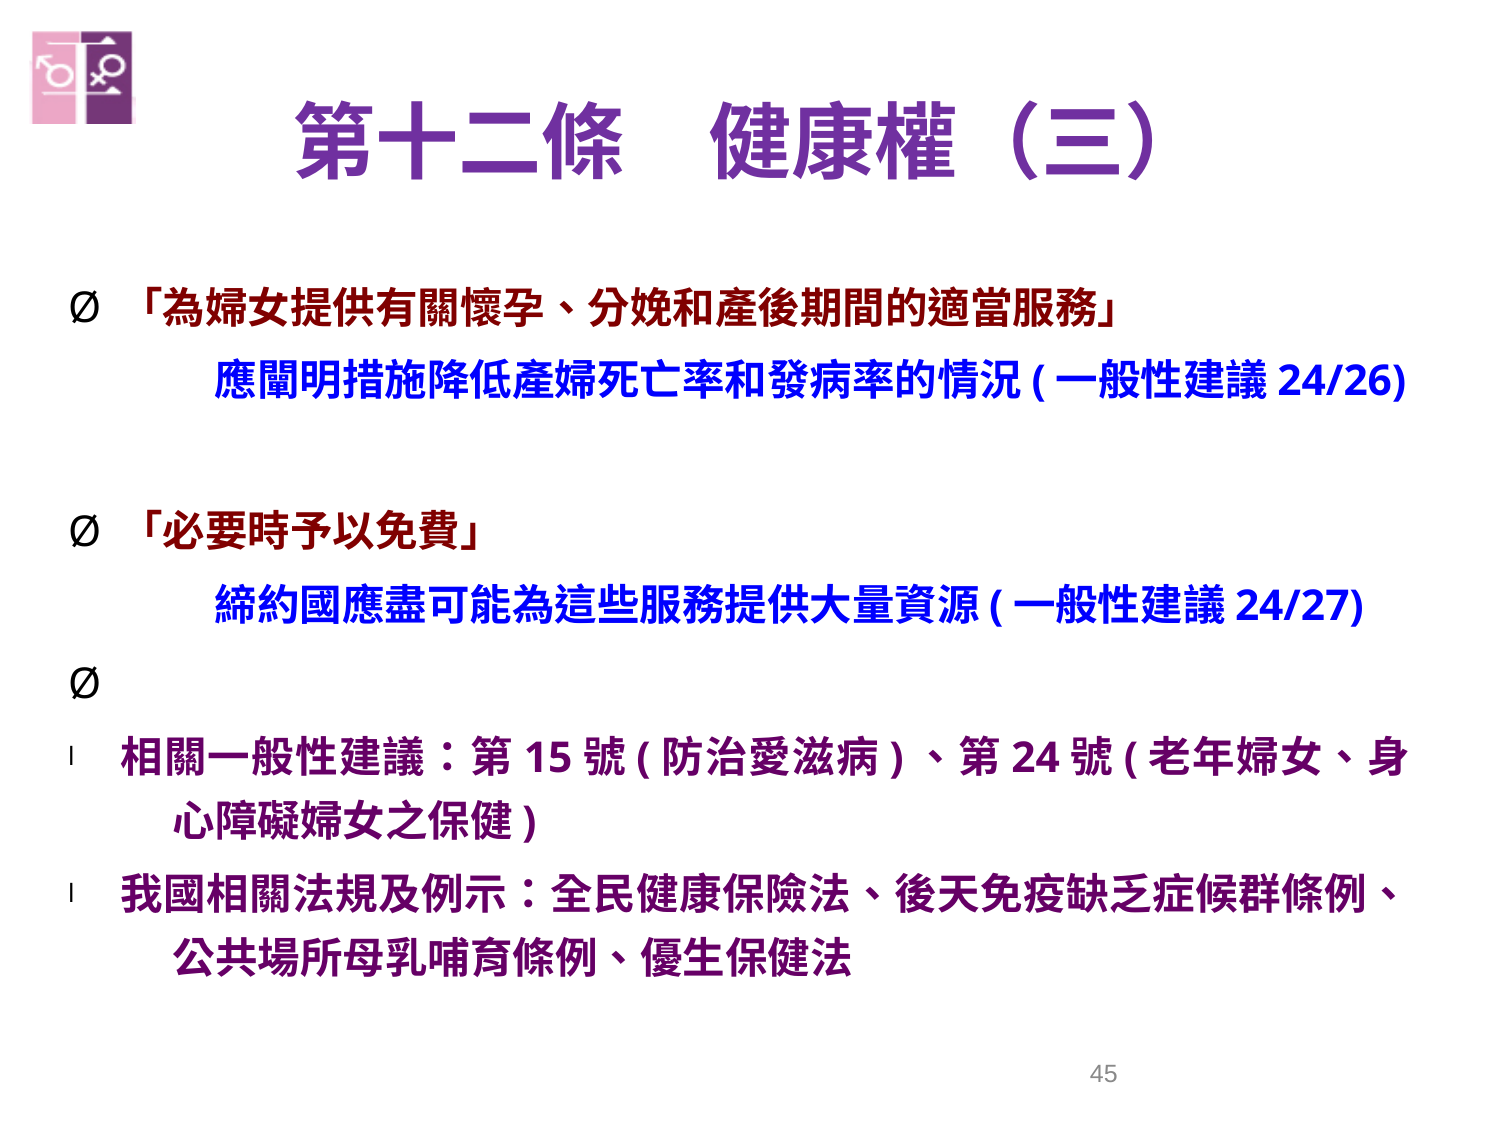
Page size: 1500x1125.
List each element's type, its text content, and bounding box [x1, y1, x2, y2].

list 「為婦女提供有關懷孕、分娩和產後期間的適當服務」 應闡明措施降低產婦死亡率和發病率的情況(一般性建議24/26) 「必要時予以免費」 締約國應盡可能為這些服務提供大量資源(一般性建議24/27) 相關一般性建議：第15號(防治愛滋病)、第24號(老年婦女、身心障礙婦女之保健) 我國相關法規及例示：全民健康保險法、後天免疫缺乏症候群條例、公共場所母乳哺育條例、優生保健法 [53, 262, 1426, 1024]
text_box 45 [1074, 1042, 1426, 1103]
title 第十二條 健康權（三） [75, 45, 1426, 233]
